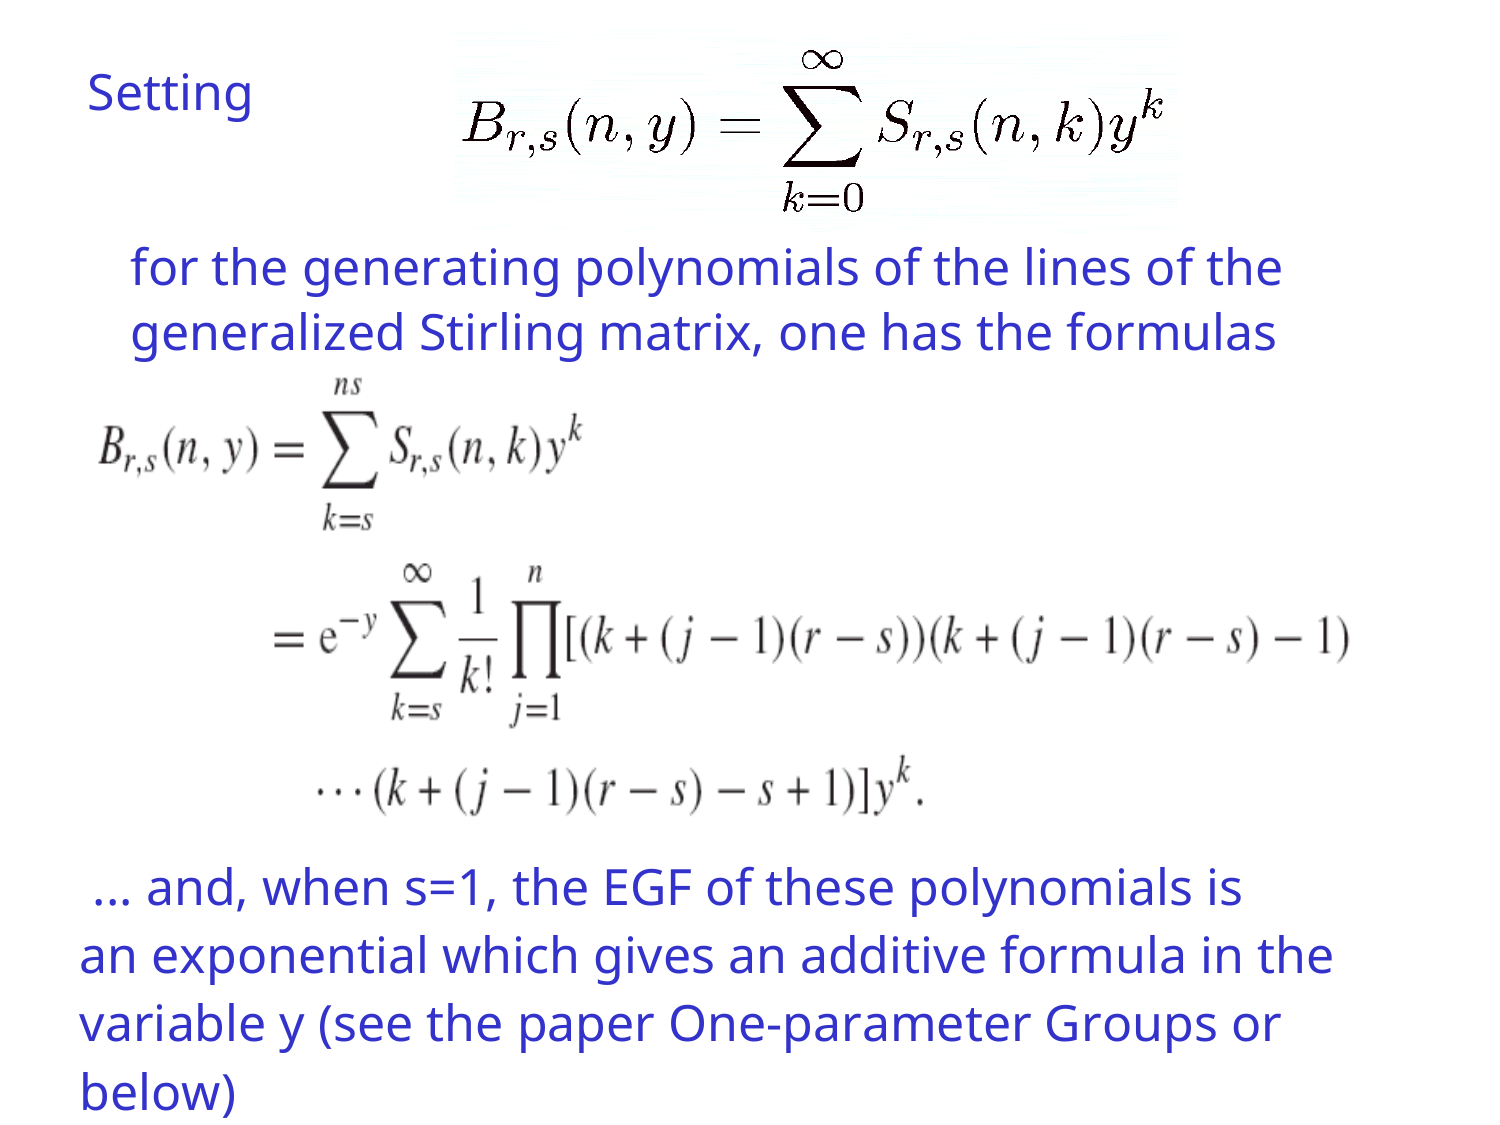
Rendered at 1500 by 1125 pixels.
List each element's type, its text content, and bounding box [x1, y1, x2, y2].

text_box ... and, when s=1, the EGF of these polynomials is an exponential which gives an additive formula in the variable y (see the paper One-parameter Groups or below) [64, 844, 1443, 1101]
text_box Setting [72, 51, 366, 127]
text_box for the generating polynomials of the lines of the generalized Stirling matrix, one has the formulas [116, 226, 1396, 360]
picture [454, 29, 1182, 234]
picture [17, 360, 1489, 833]
